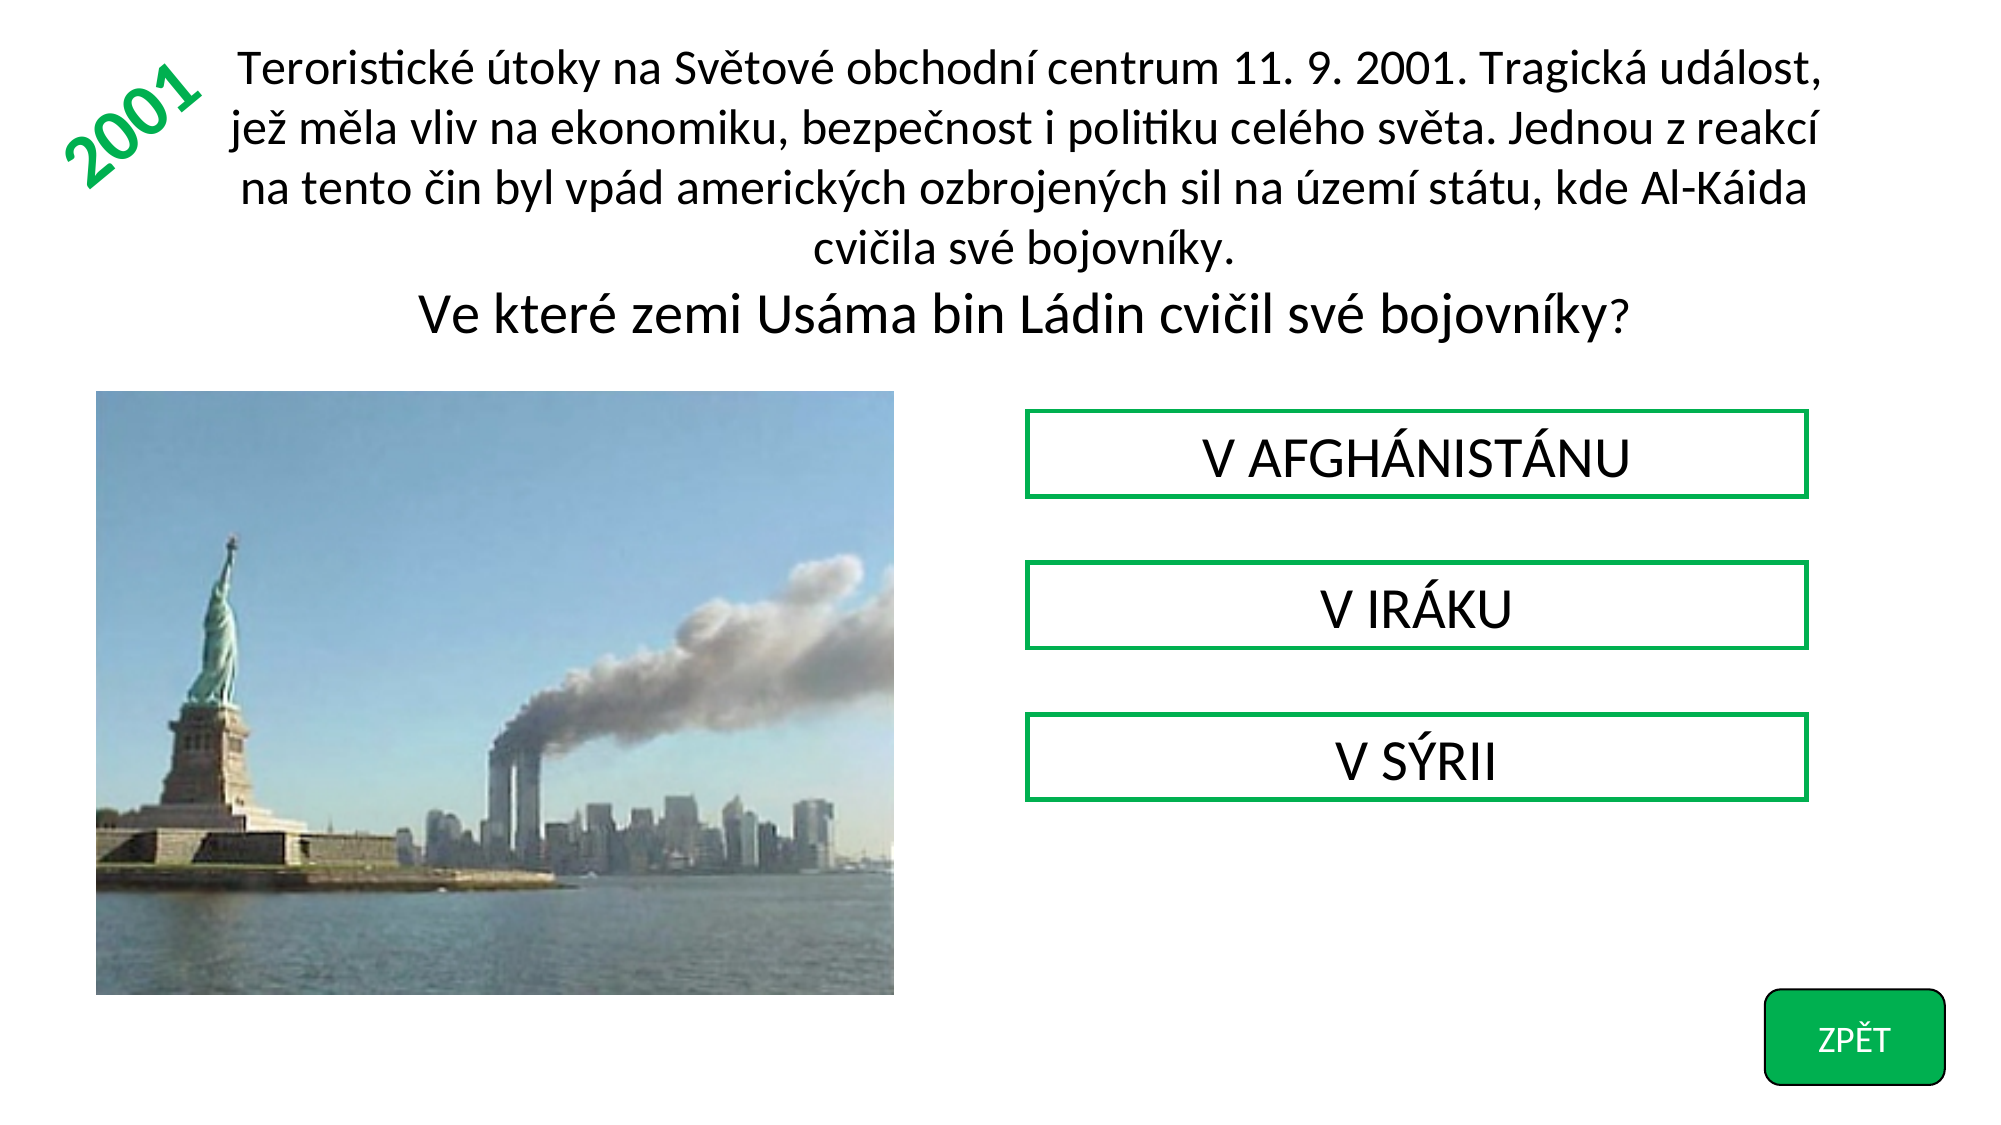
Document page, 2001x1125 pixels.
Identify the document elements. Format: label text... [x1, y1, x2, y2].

picture [96, 391, 894, 995]
text_box 2001 [24, 21, 195, 219]
text_box V IRÁKU [1027, 562, 1807, 648]
text_box V AFGHÁNISTÁNU [1027, 410, 1807, 497]
text_box V SÝRII [1027, 714, 1807, 800]
text_box ZPĚT [1764, 989, 1945, 1085]
text_box Teroristické útoky na Světové obchodní centrum 11. 9. 2001. Tragická událost, jež měla vliv na ekonomiku, bezpečnost i politiku celého světa. Jednou z reakcí na tento čin byl vpád amerických ozbrojených sil na území státu, kde Al-Káida cvičila své bojovníky. Ve které zemi Usáma bin Ládin cvičil své bojovníky? [195, 27, 1855, 413]
